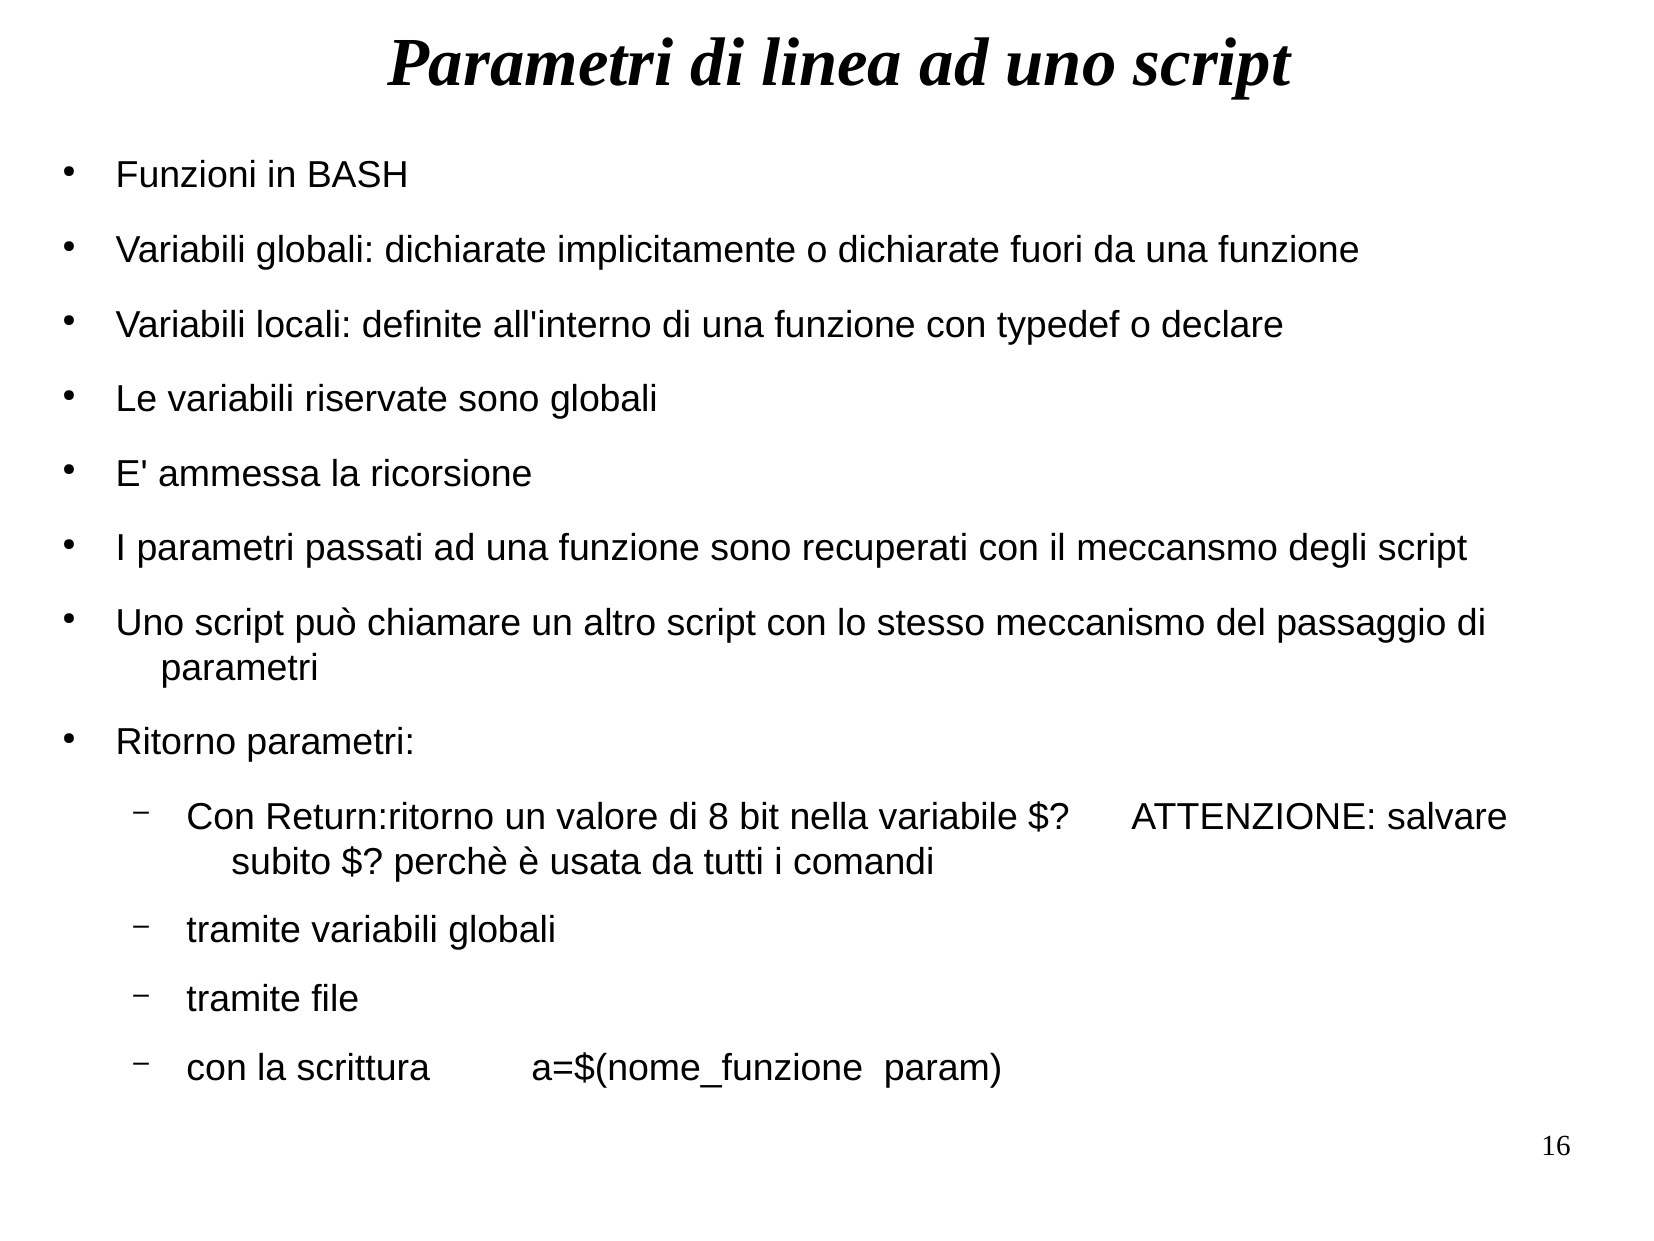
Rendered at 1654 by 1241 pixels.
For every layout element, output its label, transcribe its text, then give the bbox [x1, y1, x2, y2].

title Parametri di linea ad uno script [82, 8, 1571, 142]
list Funzioni in BASH Variabili globali: dichiarate implicitamente o dichiarate fuori da una funzione Variabili locali: definite all'interno di una funzione con typedef o declare Le variabili riservate sono globali E' ammessa la ricorsione I parametri passati ad una funzione sono recuperati con il meccansmo degli script Uno script può chiamare un altro script con lo stesso meccanismo del passaggio di parametri Ritorno parametri: Con Return:ritorno un valore di 8 bit nella variabile $? ATTENZIONE: salvare subito $? perchè è usata da tutti i comandi tramite variabili globali tramite file con la scrittura a=$(nome_funzione param) [30, 142, 1587, 1096]
